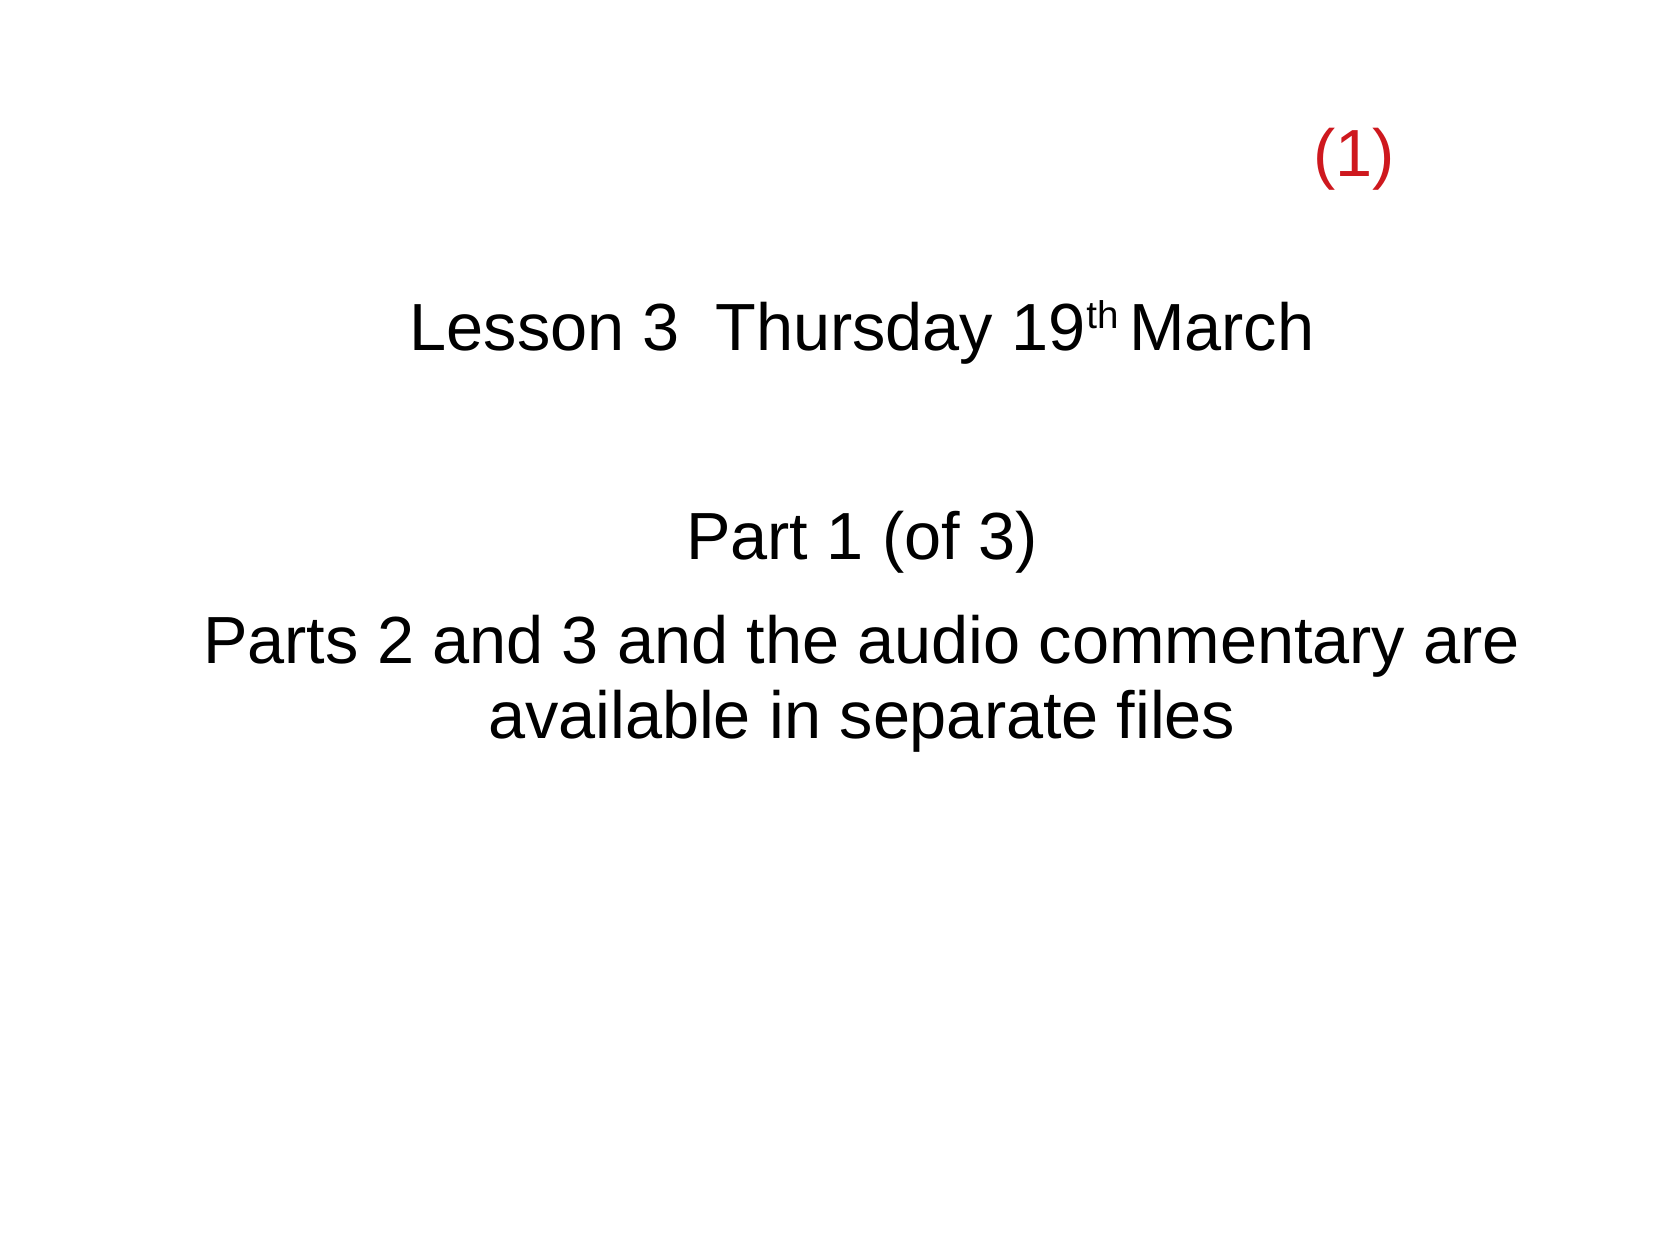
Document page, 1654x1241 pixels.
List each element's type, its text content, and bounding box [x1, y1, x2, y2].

title (1) [82, 49, 1571, 257]
list Lesson 3 Thursday 19th March Part 1 (of 3) Parts 2 and 3 and the audio commentary are available in separate files [82, 290, 1571, 1010]
